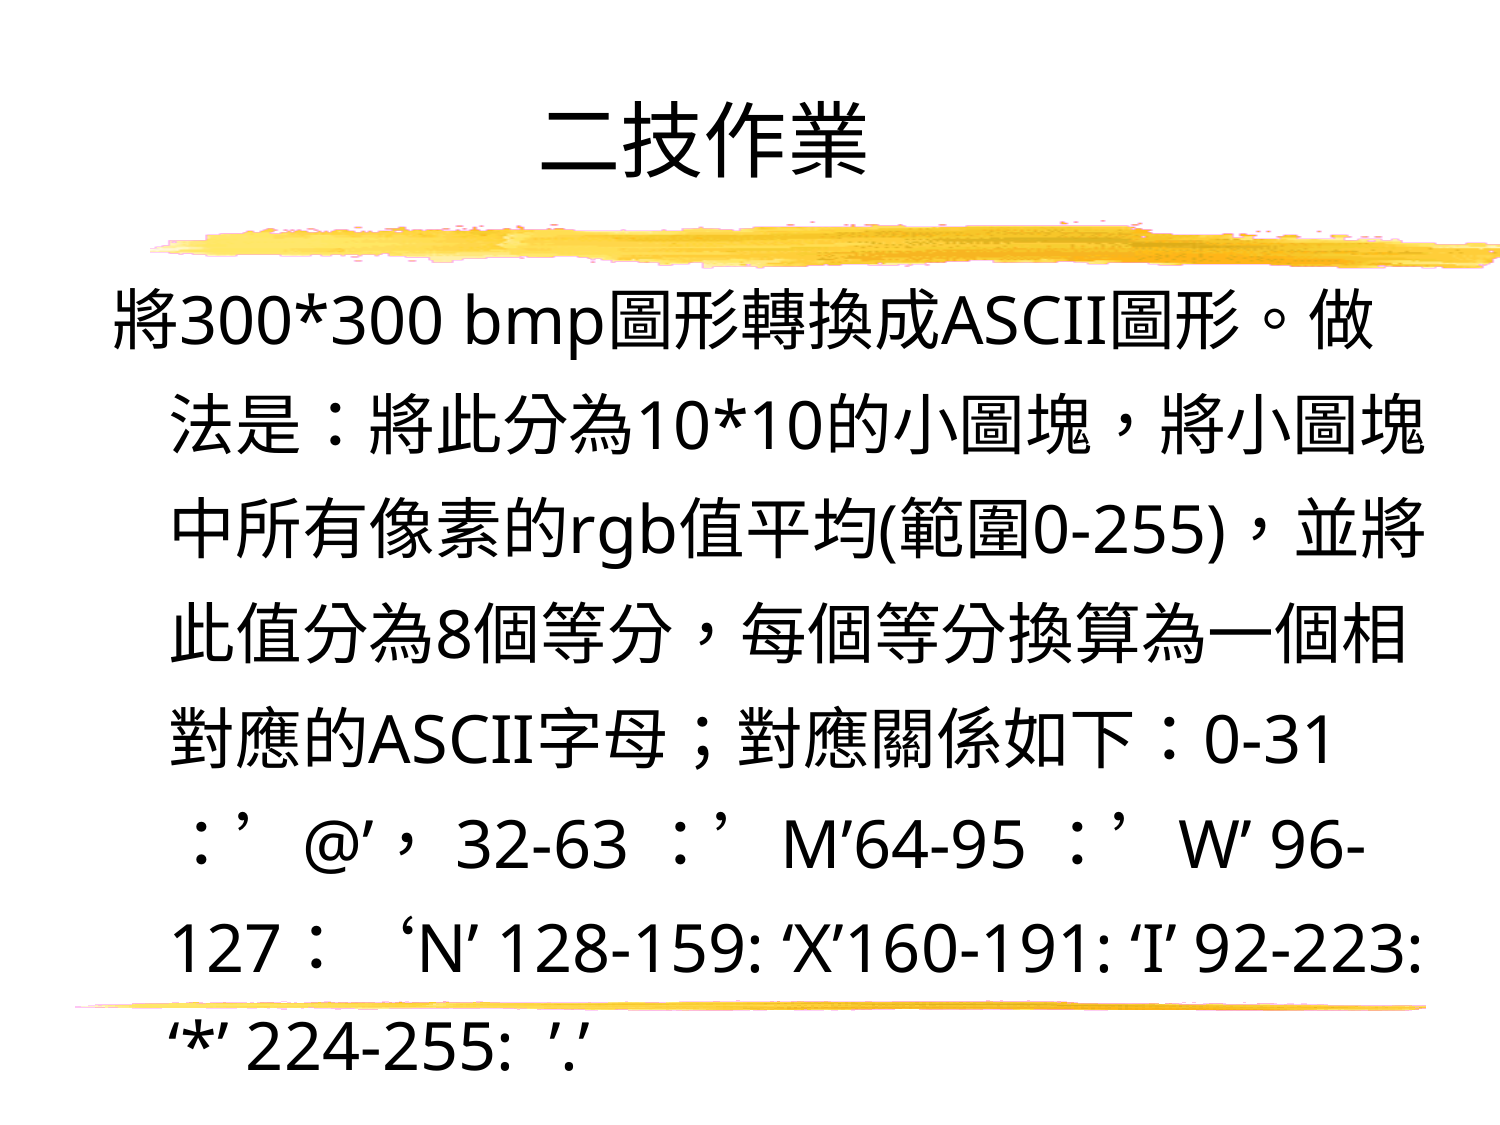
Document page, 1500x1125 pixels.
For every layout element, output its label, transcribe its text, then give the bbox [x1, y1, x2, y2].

title 二技作業 [66, 35, 1342, 225]
list 將300*300 bmp圖形轉換成ASCII圖形。做法是：將此分為10*10的小圖塊，將小圖塊中所有像素的rgb值平均(範圍0-255)，並將此值分為8個等分，每個等分換算為一個相對應的ASCII字母；對應關係如下：0-31 ：’@’， 32-63 ：’M’64-95 ：’W’ 96-127：‘N’ 128-159: ‘X’160-191: ‘I’ 92-223: ‘*’ 224-255: ’.’ [112, 259, 1430, 1034]
picture [150, 215, 1500, 279]
picture [75, 999, 112, 1013]
